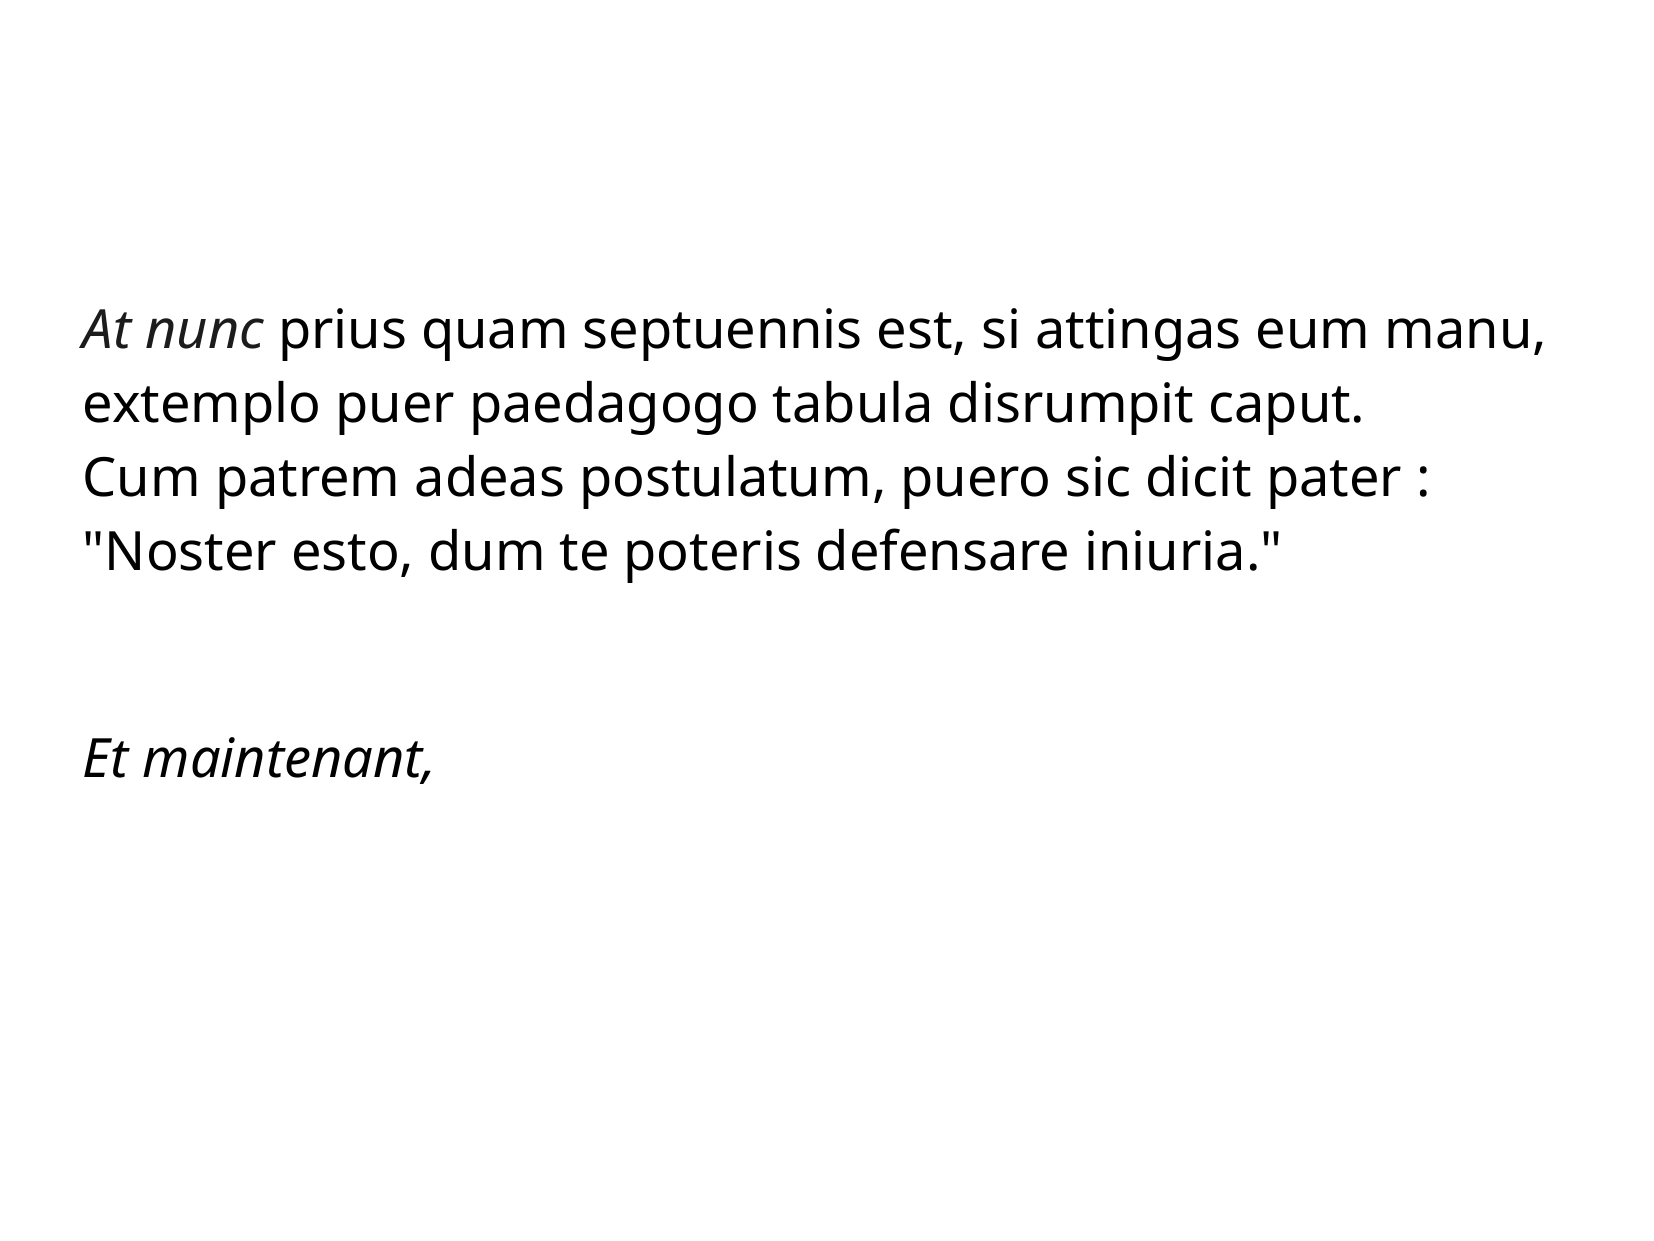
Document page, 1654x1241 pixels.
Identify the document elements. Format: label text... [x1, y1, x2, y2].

list At nunc prius quam septuennis est, si attingas eum manu, extemplo puer paedagogo tabula disrumpit caput. Cum patrem adeas postulatum, puero sic dicit pater : "Noster esto, dum te poteris defensare iniuria." Et maintenant, [82, 290, 1571, 1010]
